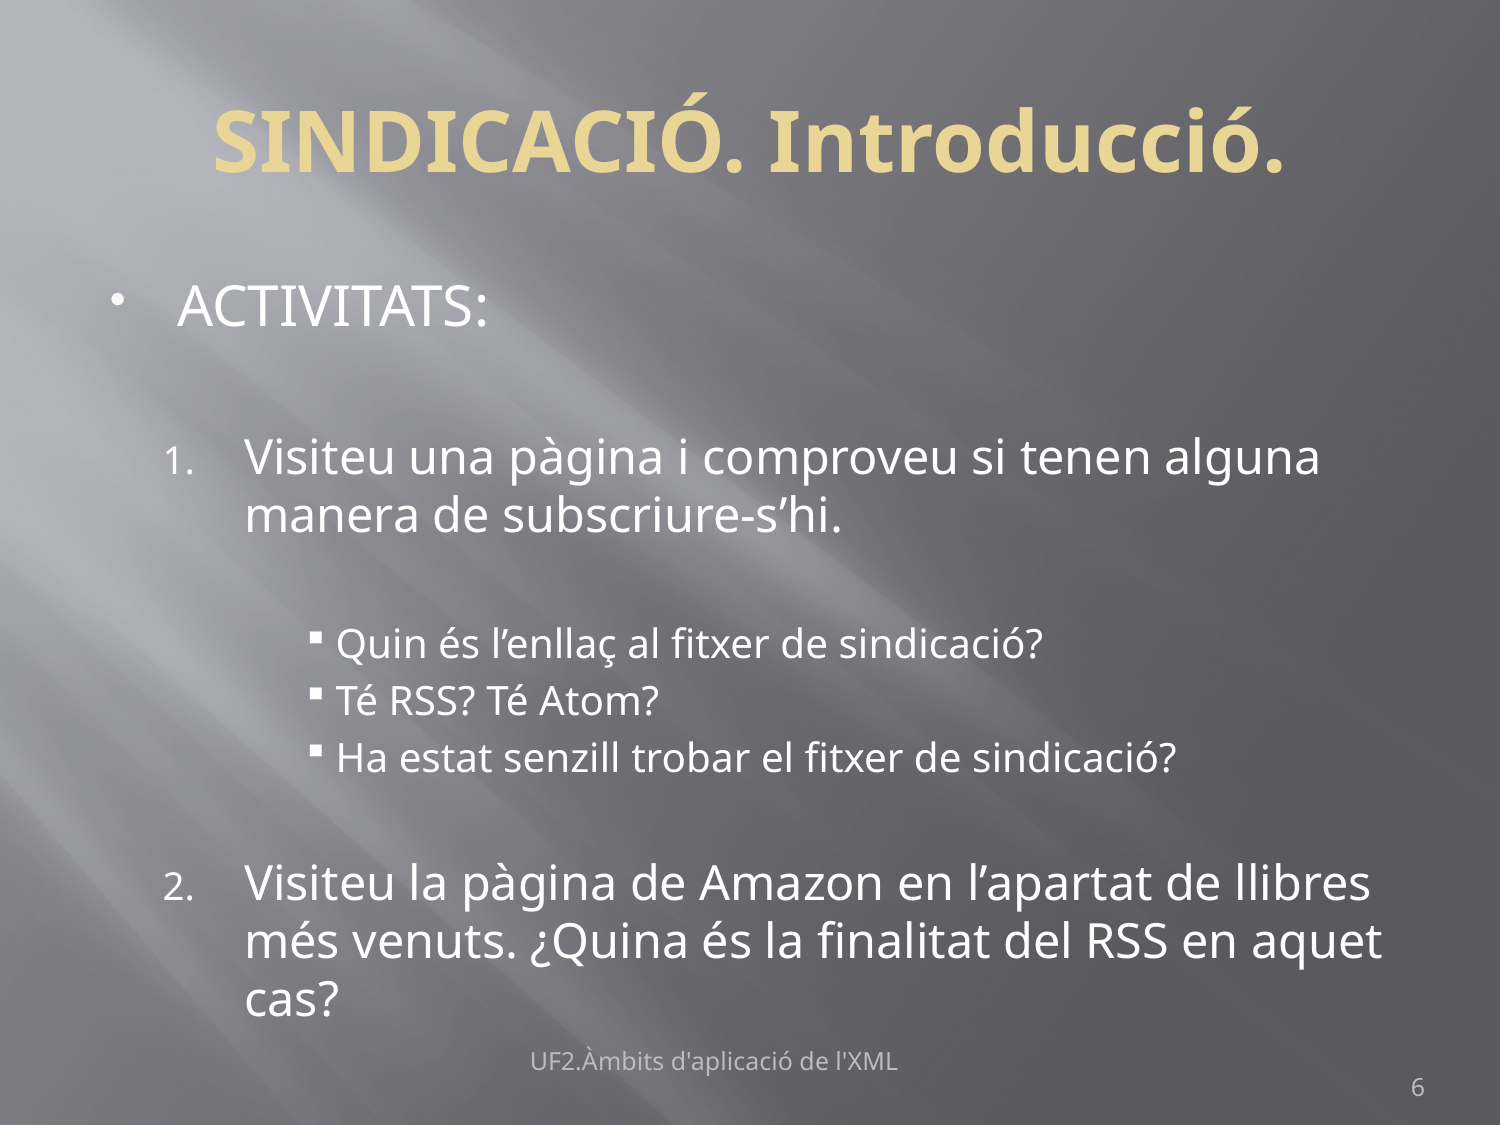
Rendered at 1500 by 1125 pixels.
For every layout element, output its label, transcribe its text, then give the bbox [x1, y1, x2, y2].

slide_number <número> [1299, 1052, 1425, 1113]
list ACTIVITATS: Visiteu una pàgina i comproveu si tenen alguna manera de subscriure-s’hi. Quin és l’enllaç al fitxer de sindicació? Té RSS? Té Atom? Ha estat senzill trobar el fitxer de sindicació? Visiteu la pàgina de Amazon en l’apartat de llibres més venuts. ¿Quina és la finalitat del RSS en aquet cas? [75, 262, 1425, 1035]
footer UF2.Àmbits d'aplicació de l'XML [512, 1052, 988, 1113]
title SINDICACIÓ. Introducció. [75, 45, 1425, 233]
picture [0, 0, 1500, 1125]
